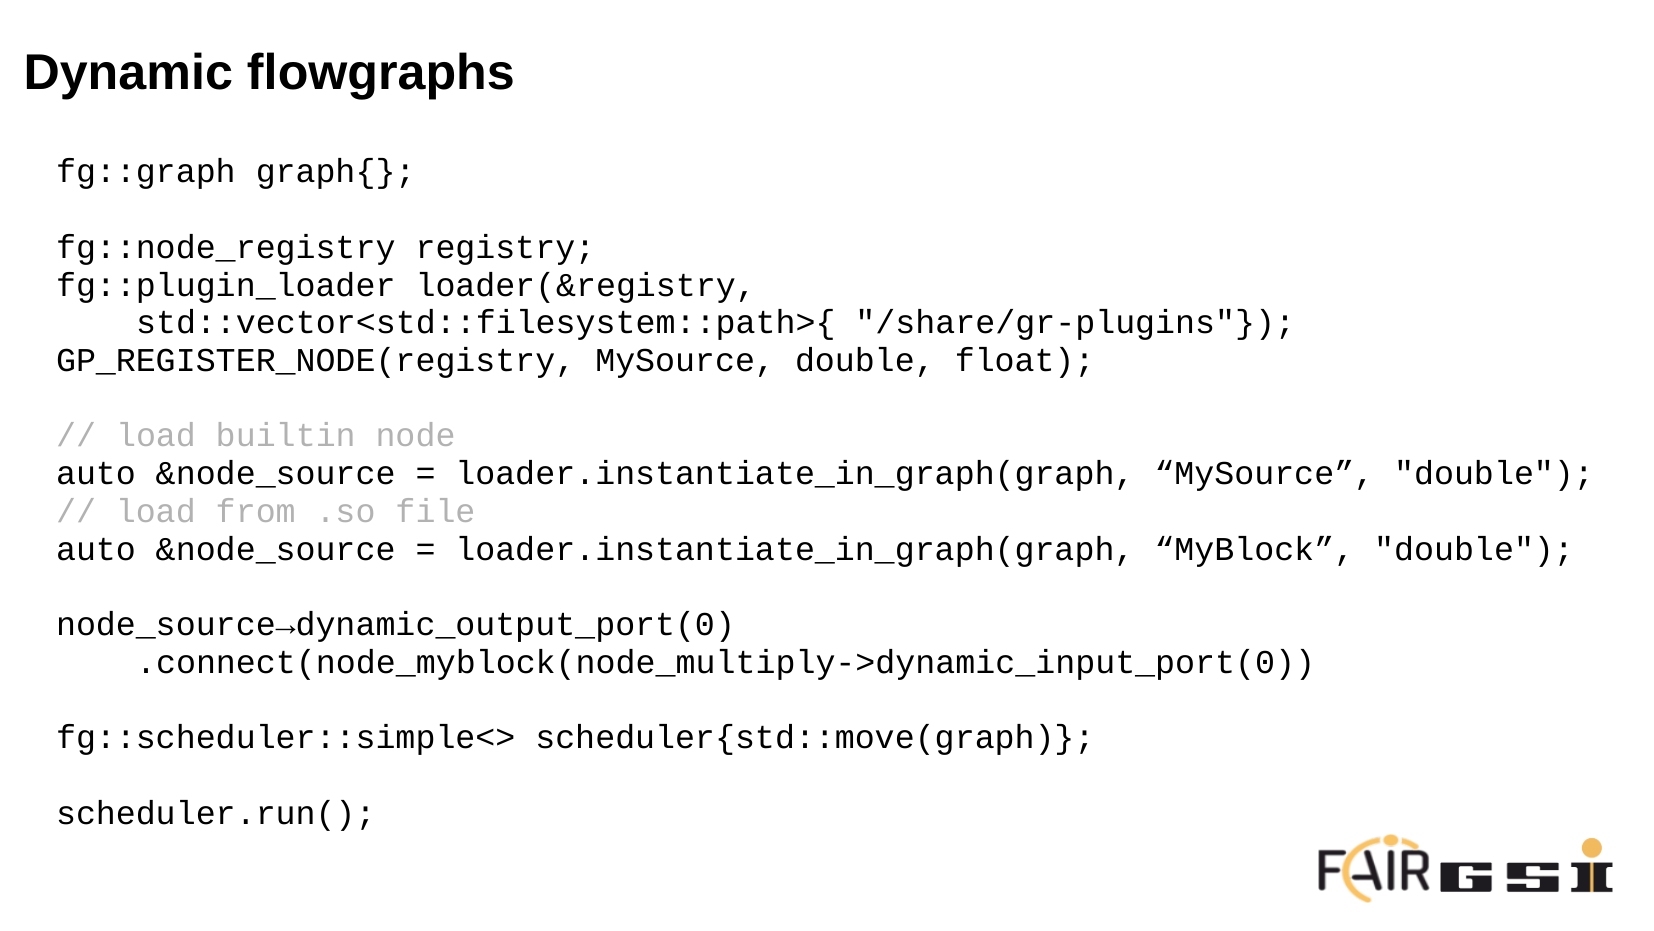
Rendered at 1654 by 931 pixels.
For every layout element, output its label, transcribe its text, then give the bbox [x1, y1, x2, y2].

title Dynamic flowgraphs [23, 5, 1638, 139]
text_box fg::graph graph{}; fg::node_registry registry; fg::plugin_loader loader(&registry, std::vector<std::filesystem::path>{ "/share/gr-plugins"}); GP_REGISTER_NODE(registry, MySource, double, float); // load builtin node auto &node_source = loader.instantiate_in_graph(graph, “MySource”, "double"); // load from .so file auto &node_source = loader.instantiate_in_graph(graph, “MyBlock”, "double"); node_source→dynamic_output_port(0) .connect(node_myblock(node_multiply->dynamic_input_port(0)) fg::scheduler::simple<> scheduler{std::move(graph)}; scheduler.run(); [41, 147, 1654, 918]
